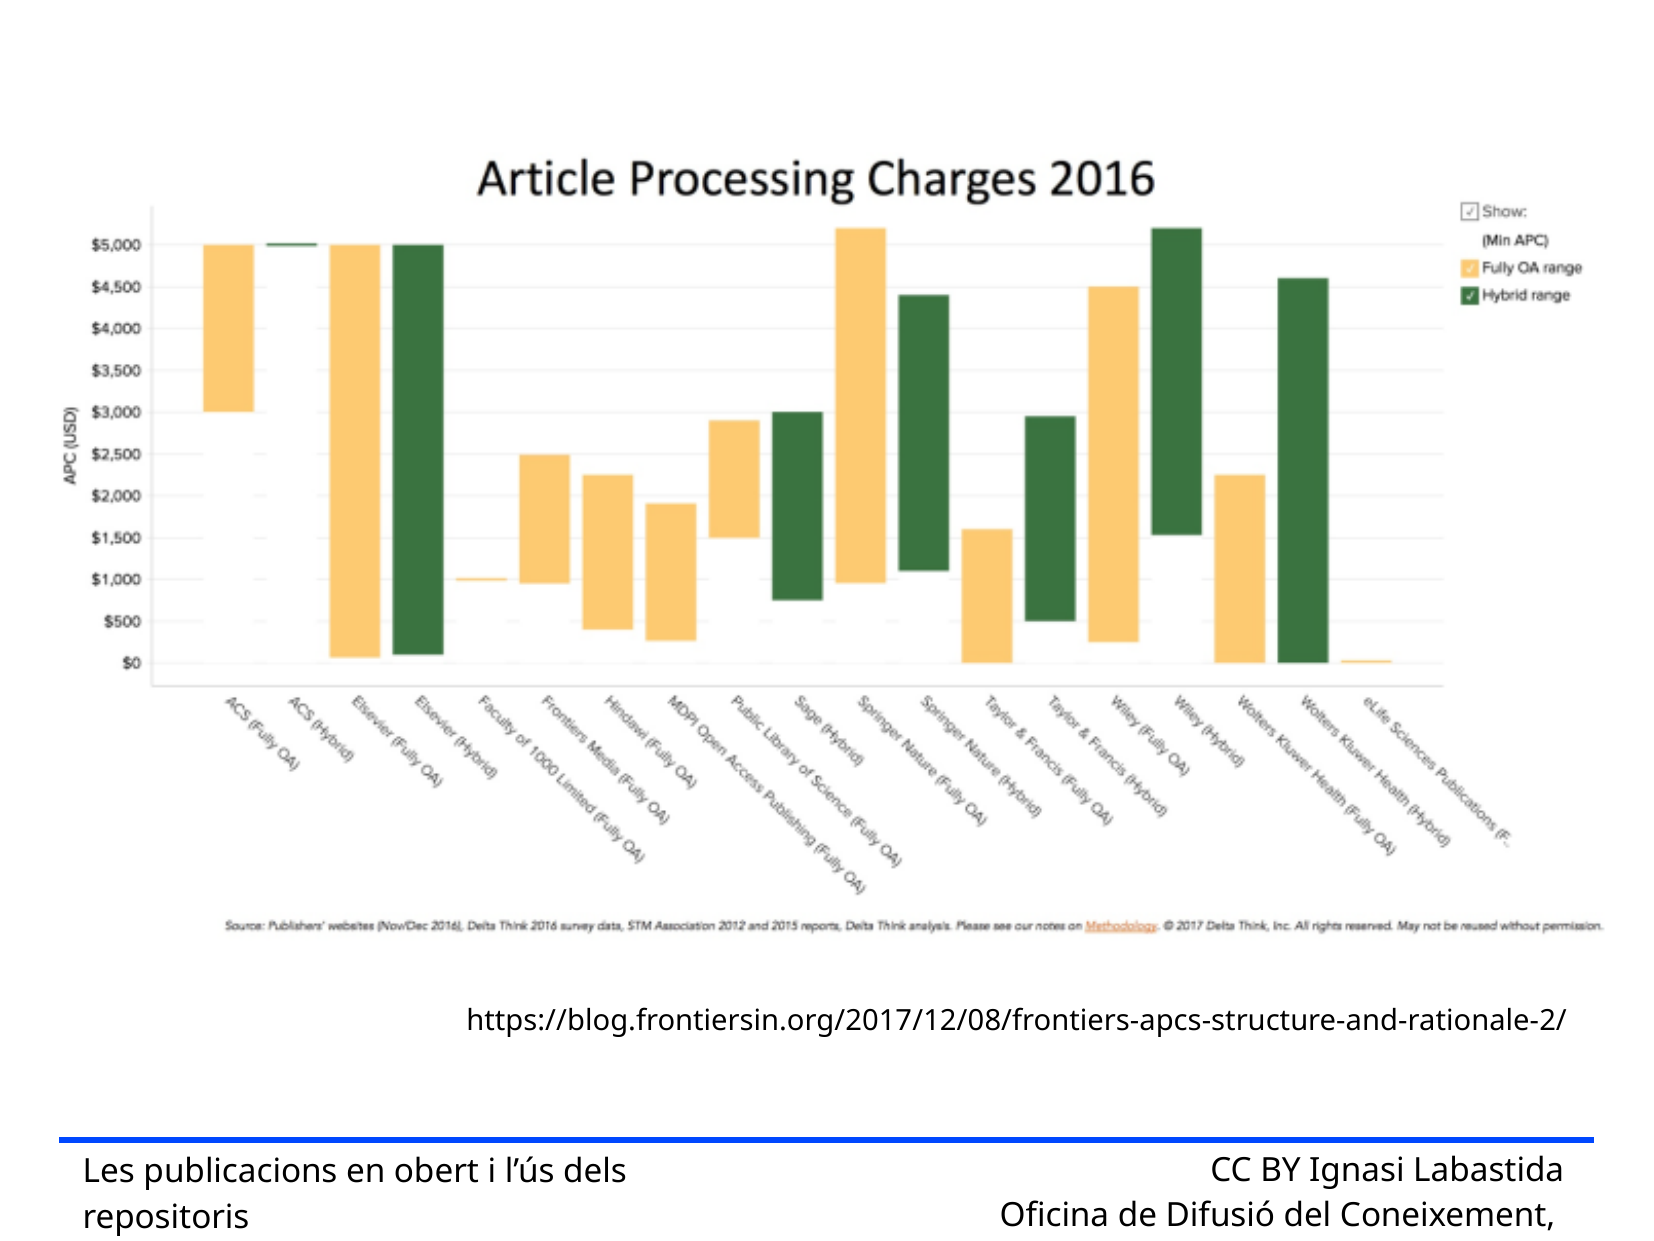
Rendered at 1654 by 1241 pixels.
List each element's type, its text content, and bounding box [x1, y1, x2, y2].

text_box https://blog.frontiersin.org/2017/12/08/frontiers-apcs-structure-and-rationale-2/ [263, 992, 1583, 1049]
picture [56, 141, 1613, 957]
